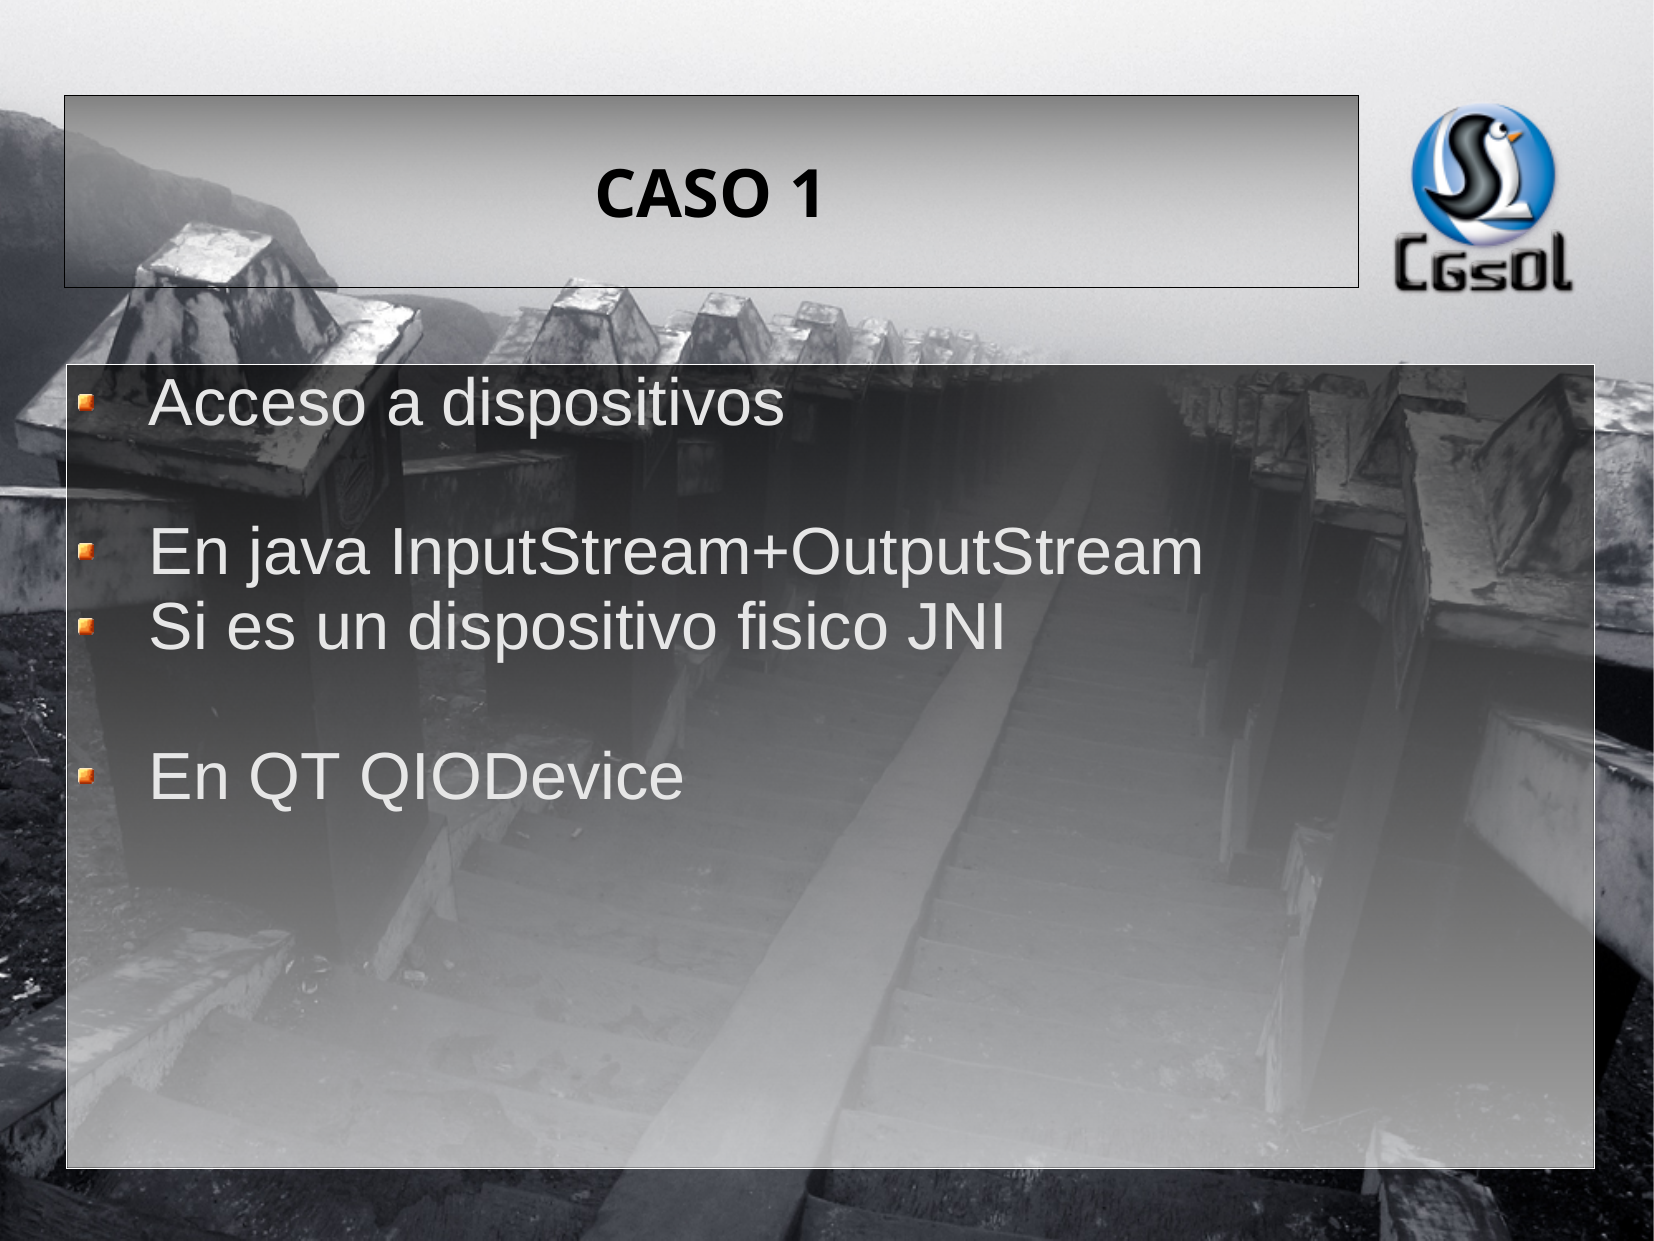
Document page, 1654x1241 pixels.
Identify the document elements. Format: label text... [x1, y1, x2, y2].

picture [0, 0, 1654, 1241]
title CASO 1 [64, 95, 1359, 288]
list Acceso a dispositivos En java InputStream+OutputStream Si es un dispositivo fisico JNI En QT QIODevice [66, 364, 1595, 1169]
